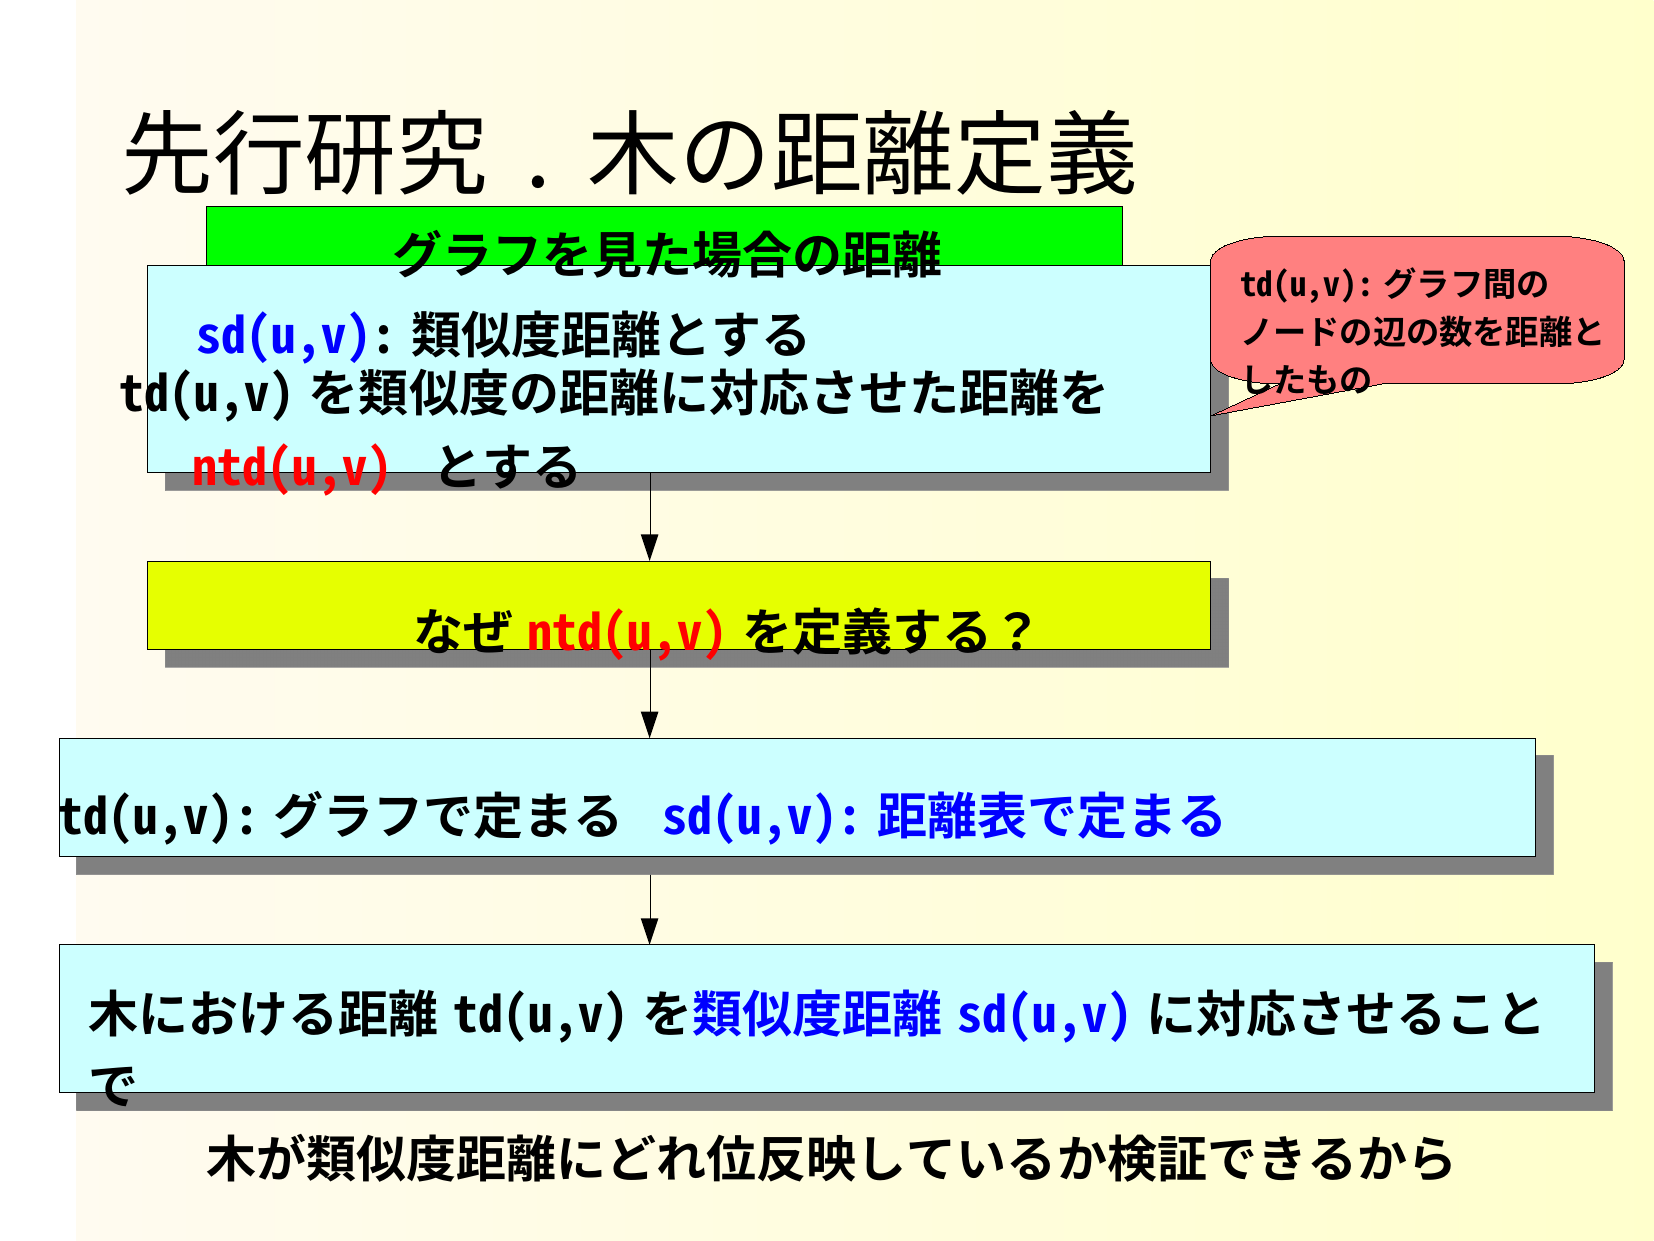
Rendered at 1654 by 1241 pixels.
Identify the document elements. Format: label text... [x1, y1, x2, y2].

text_box なぜntd(u,v)を定義する？ [177, 582, 1498, 709]
text_box [1345, 372, 1354, 386]
text_box [59, 738, 1536, 776]
text_box sd(u,v):類似度距離とする [196, 295, 1210, 346]
text_box td(u,v):グラフ間の ノードの辺の数を距離と したもの [1240, 258, 1654, 359]
text_box [1141, 827, 1151, 831]
text_box [147, 561, 1211, 650]
text_box [59, 944, 1595, 1093]
text_box [1352, 371, 1365, 390]
text_box グラフを見た場合の距離 [392, 215, 945, 266]
text_box [537, 827, 547, 831]
text_box [59, 827, 1536, 857]
text_box td(u,v):グラフで定まる sd(u,v):距離表で定まる [59, 776, 1595, 827]
text_box [147, 206, 1625, 416]
text_box 木における距離td(u,v)を類似度距離sd(u,v)に対応させることで 木が類似度距離にどれ位反映しているか検証できるから [88, 974, 1595, 1101]
title 先行研究.木の距離定義 [121, 43, 1534, 252]
text_box td(u,v)を類似度の距離に対応させた距離を ntd(u,v) とする [67, 343, 1388, 502]
